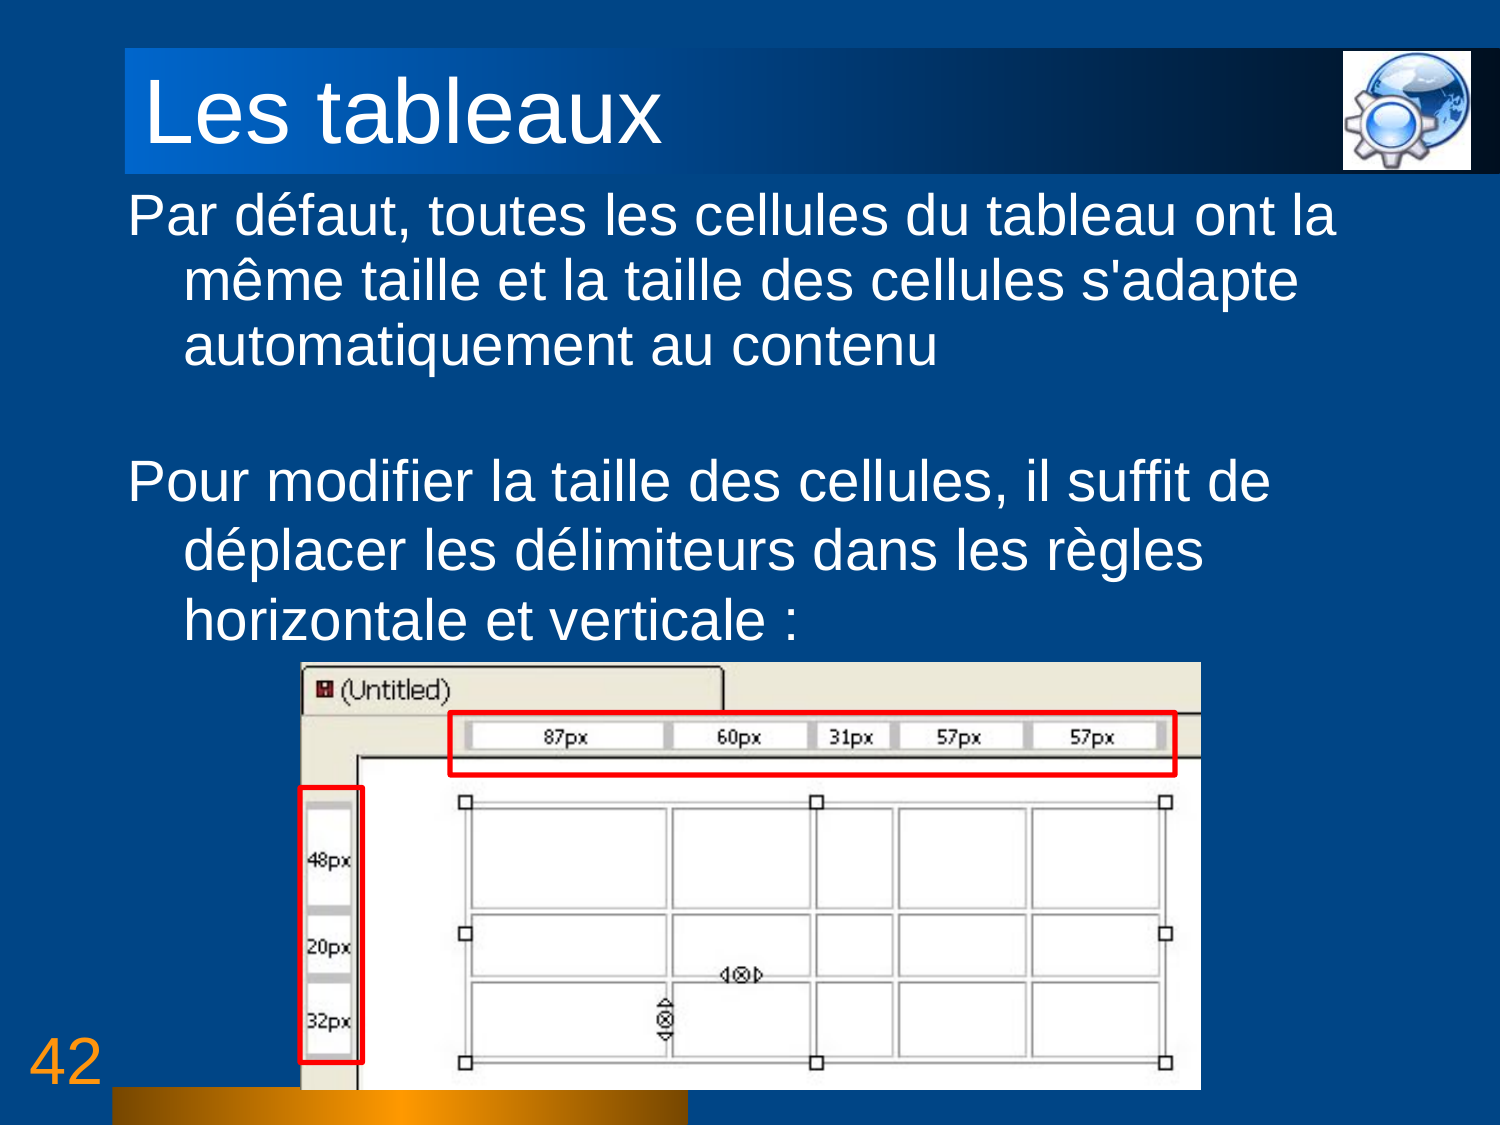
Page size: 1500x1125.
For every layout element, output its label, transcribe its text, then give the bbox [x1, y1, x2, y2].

picture [303, 791, 359, 1059]
title Les tableaux [128, 50, 1388, 173]
list Par défaut, toutes les cellules du tableau ont la même taille et la taille des cellules s'adapte automatiquement au contenu Pour modifier la taille des cellules, il suffit de déplacer les délimiteurs dans les règles horizontale et verticale : [112, 174, 1388, 801]
picture [300, 662, 1201, 1090]
picture [1388, 51, 1471, 170]
